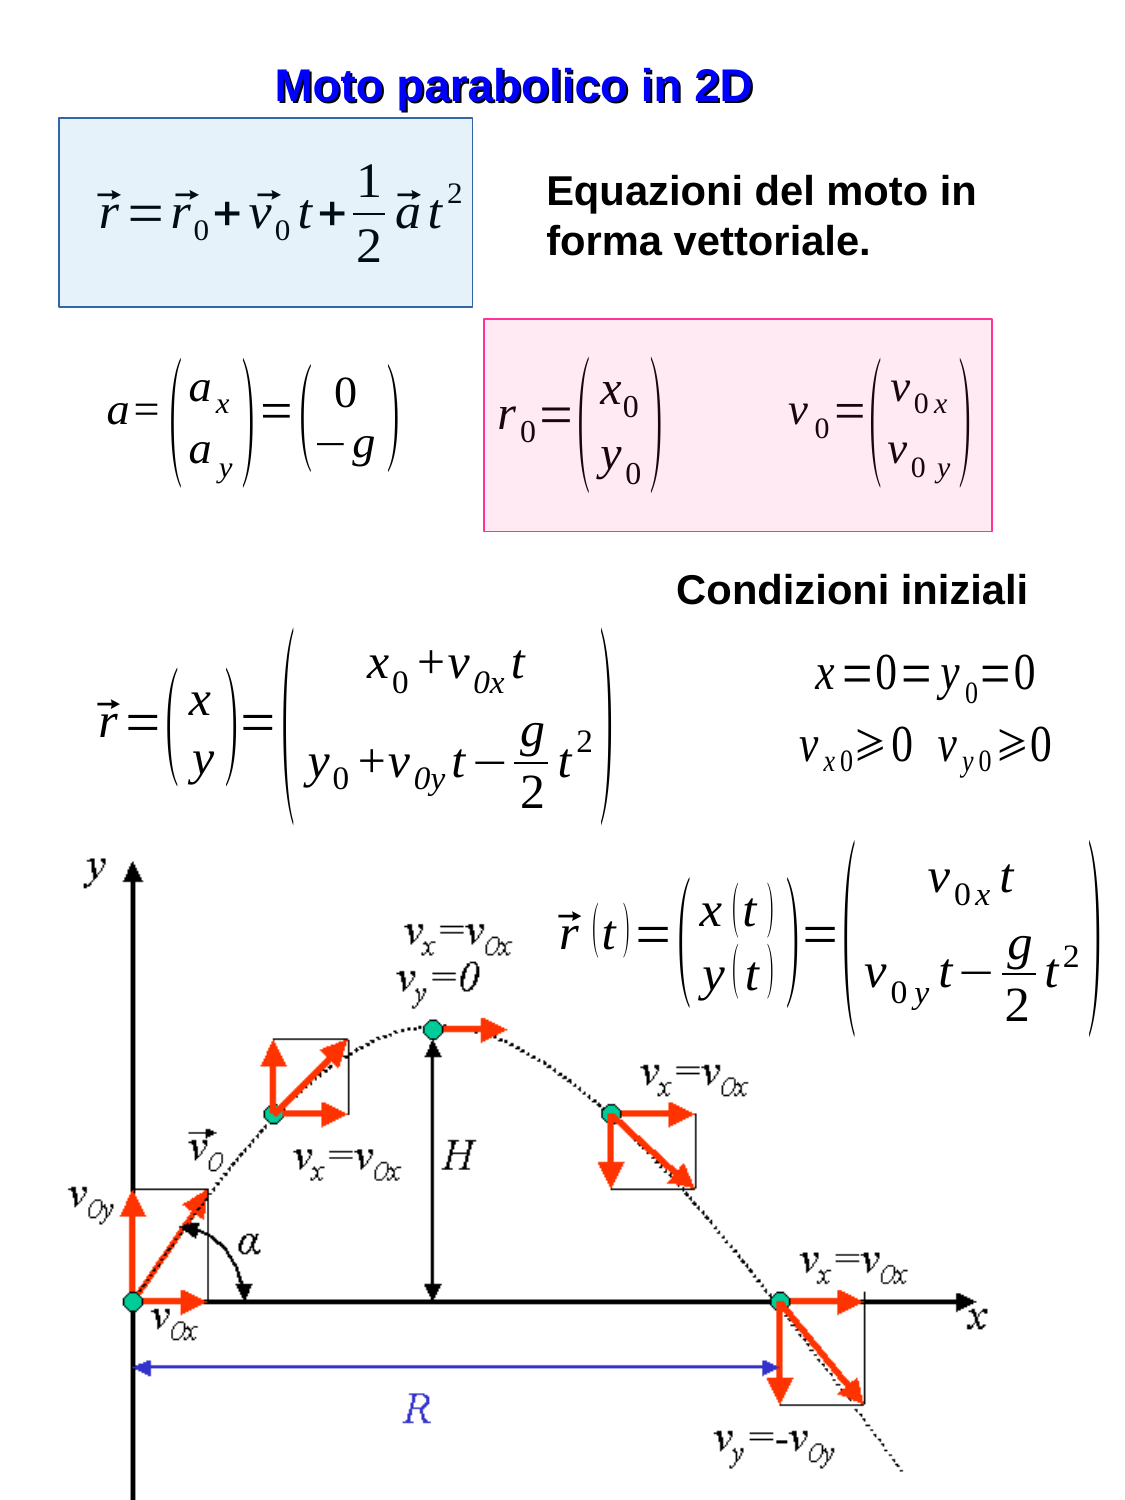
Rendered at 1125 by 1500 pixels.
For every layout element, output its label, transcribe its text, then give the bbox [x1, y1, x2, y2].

picture [59, 840, 1033, 1500]
text_box [59, 117, 473, 308]
text_box Moto parabolico in 2D [259, 48, 1063, 119]
chart [788, 644, 1063, 780]
text_box Equazioni del moto in forma vettoriale. [531, 156, 993, 272]
text_box [484, 318, 993, 532]
chart [94, 354, 422, 498]
text_box Condizioni iniziali [661, 555, 1125, 621]
chart [543, 838, 1120, 1042]
chart [82, 625, 632, 830]
